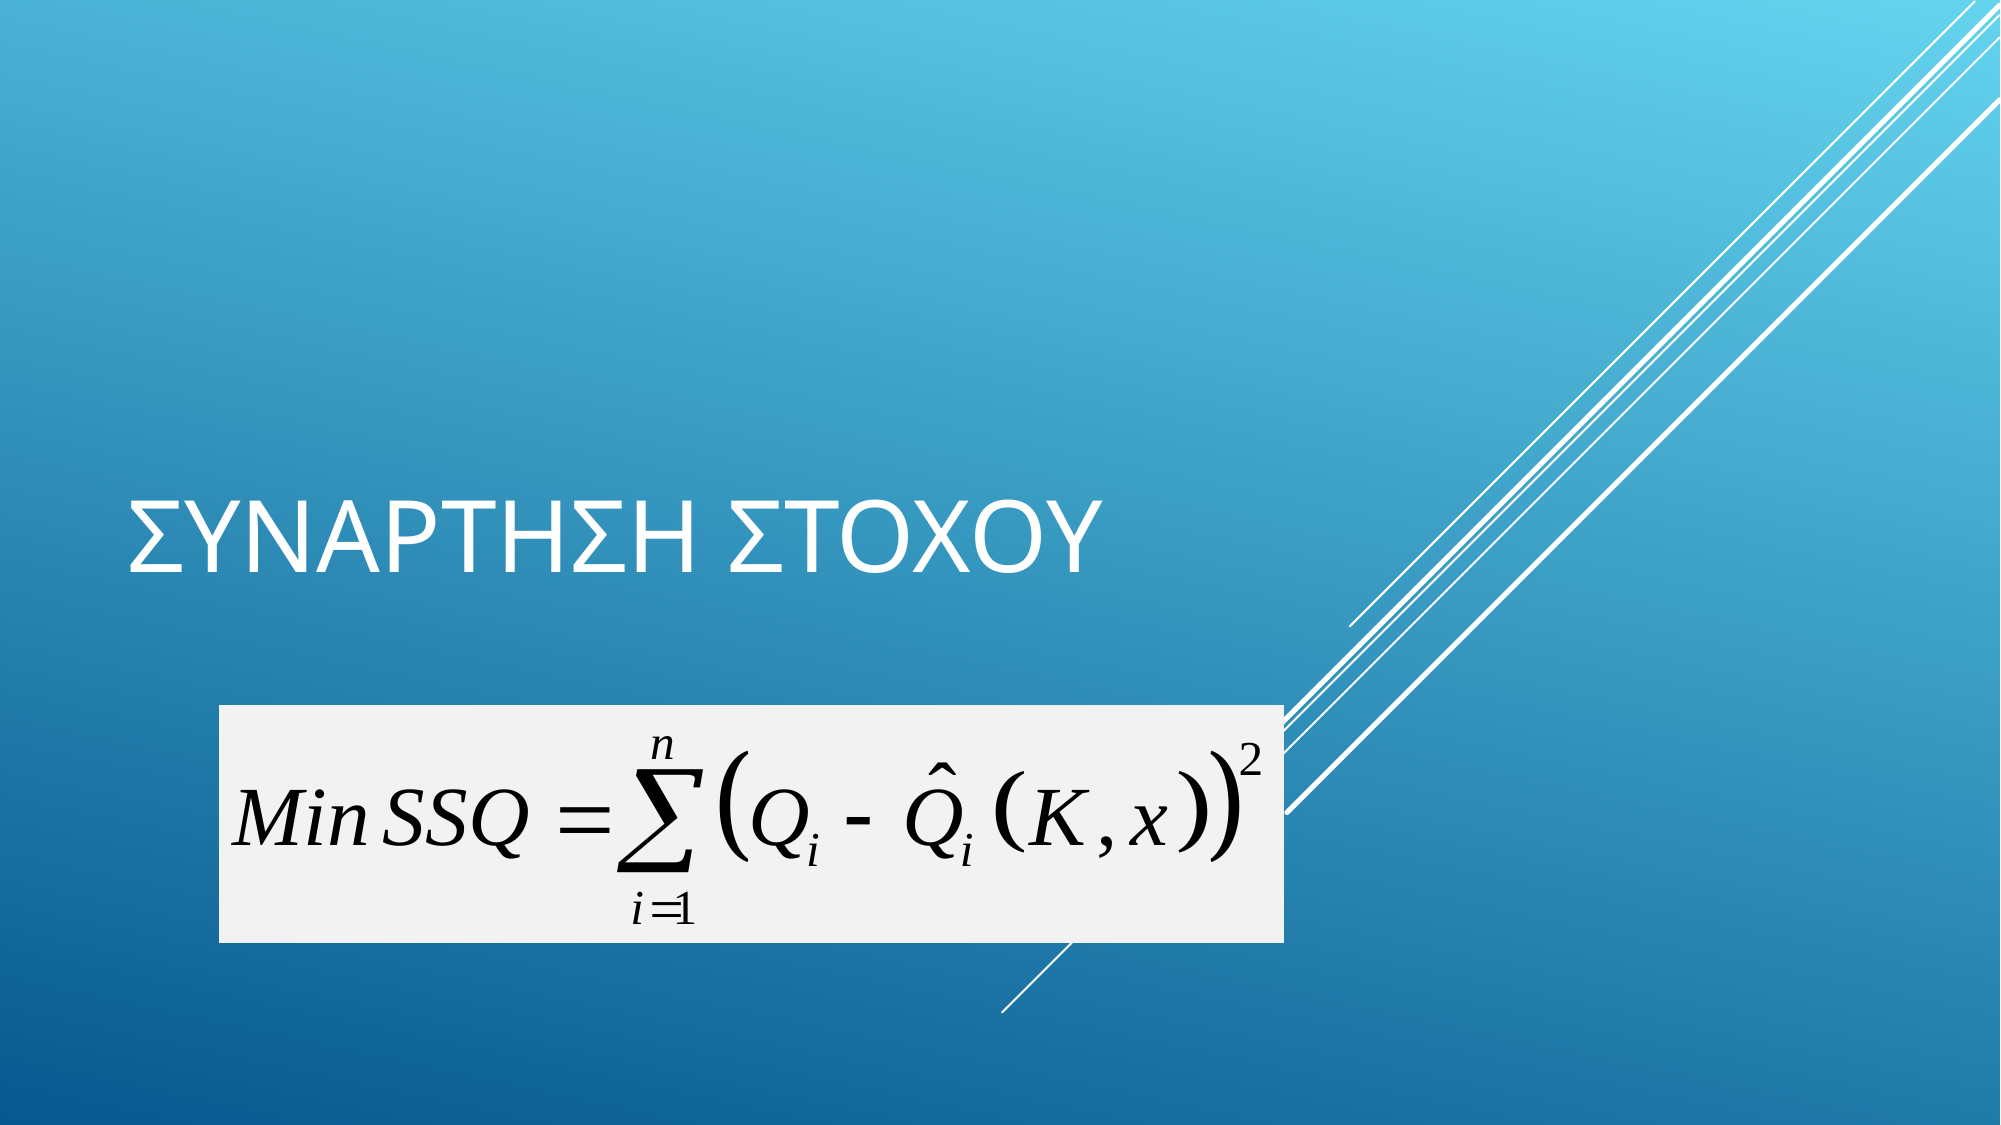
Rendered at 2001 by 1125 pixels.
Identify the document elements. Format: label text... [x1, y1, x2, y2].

title ΣΥΝΑΡΤΗΣΗ ΣΤΟΧΟΥ [112, 112, 1425, 601]
chart [218, 704, 1284, 944]
